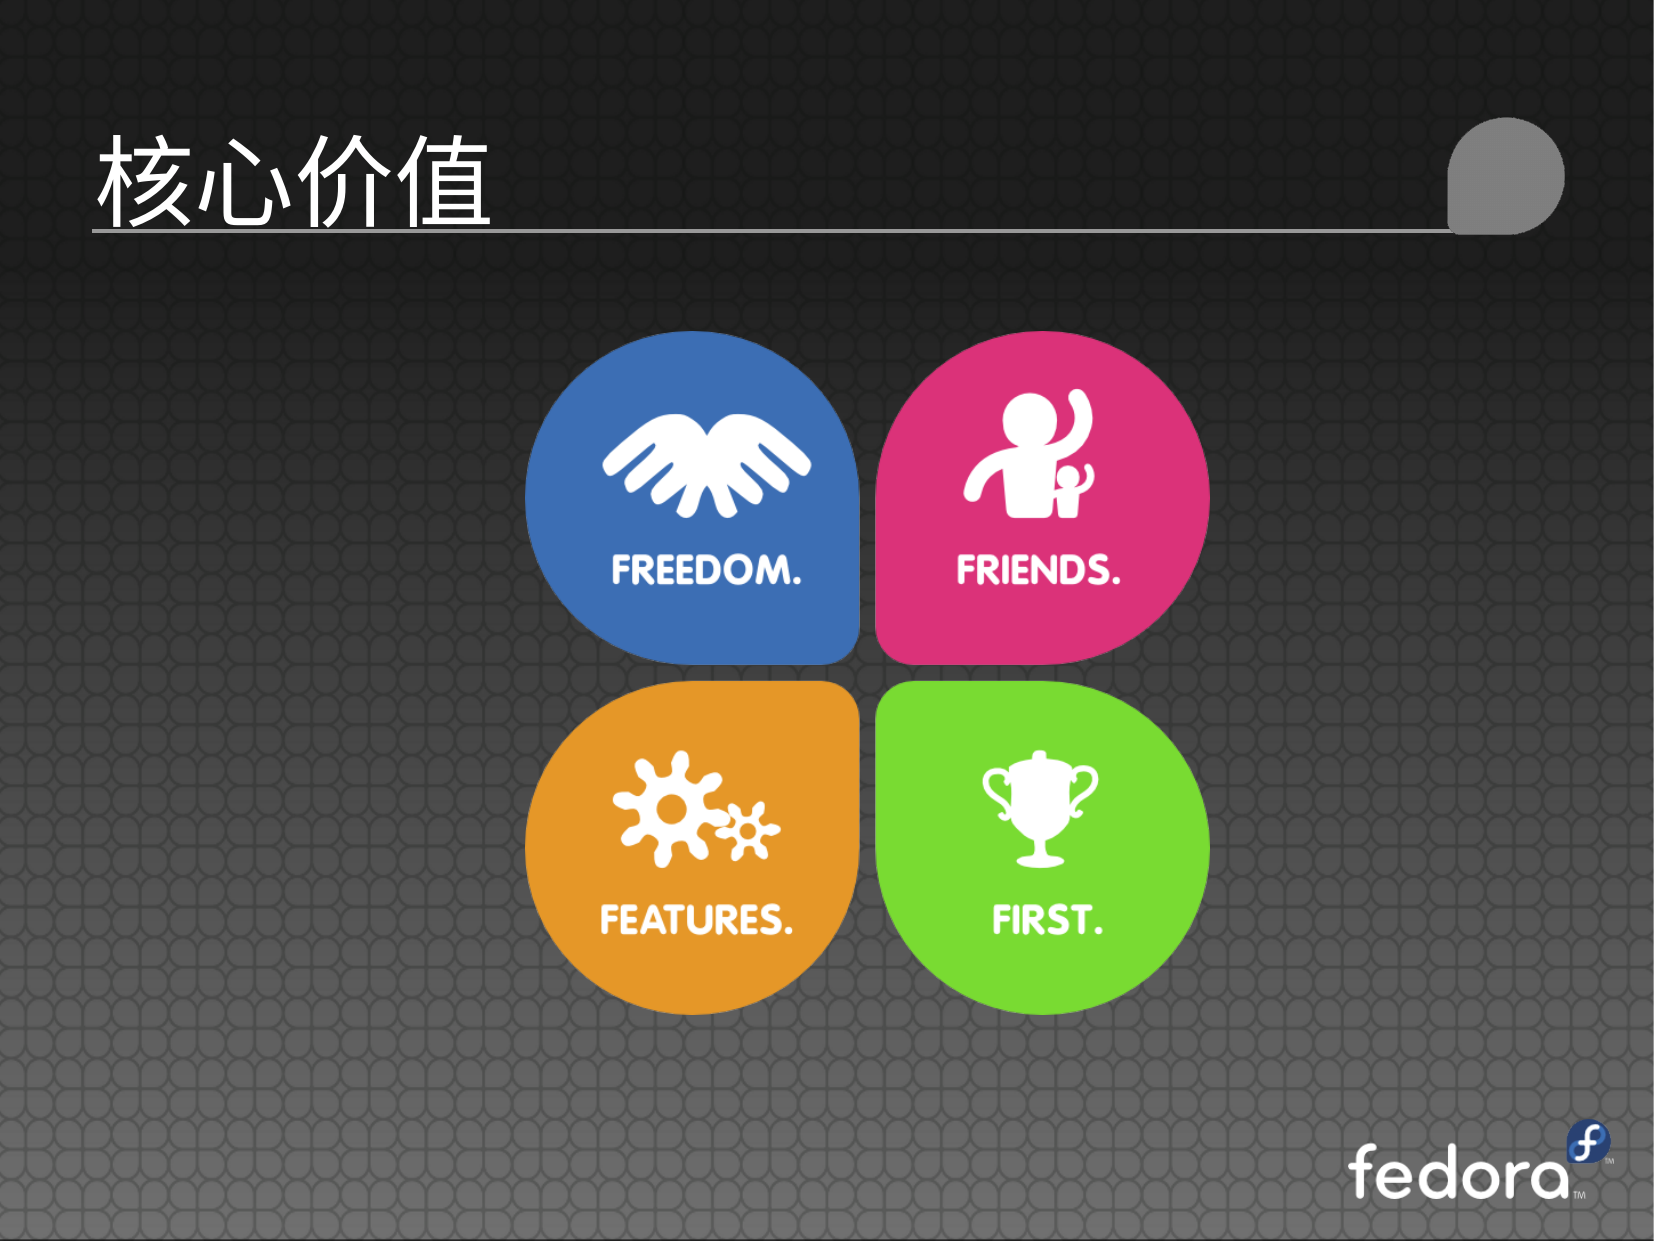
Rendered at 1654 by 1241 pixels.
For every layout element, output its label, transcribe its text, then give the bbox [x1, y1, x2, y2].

picture [0, 0, 1654, 1241]
title 核心价值 [94, 100, 1427, 251]
